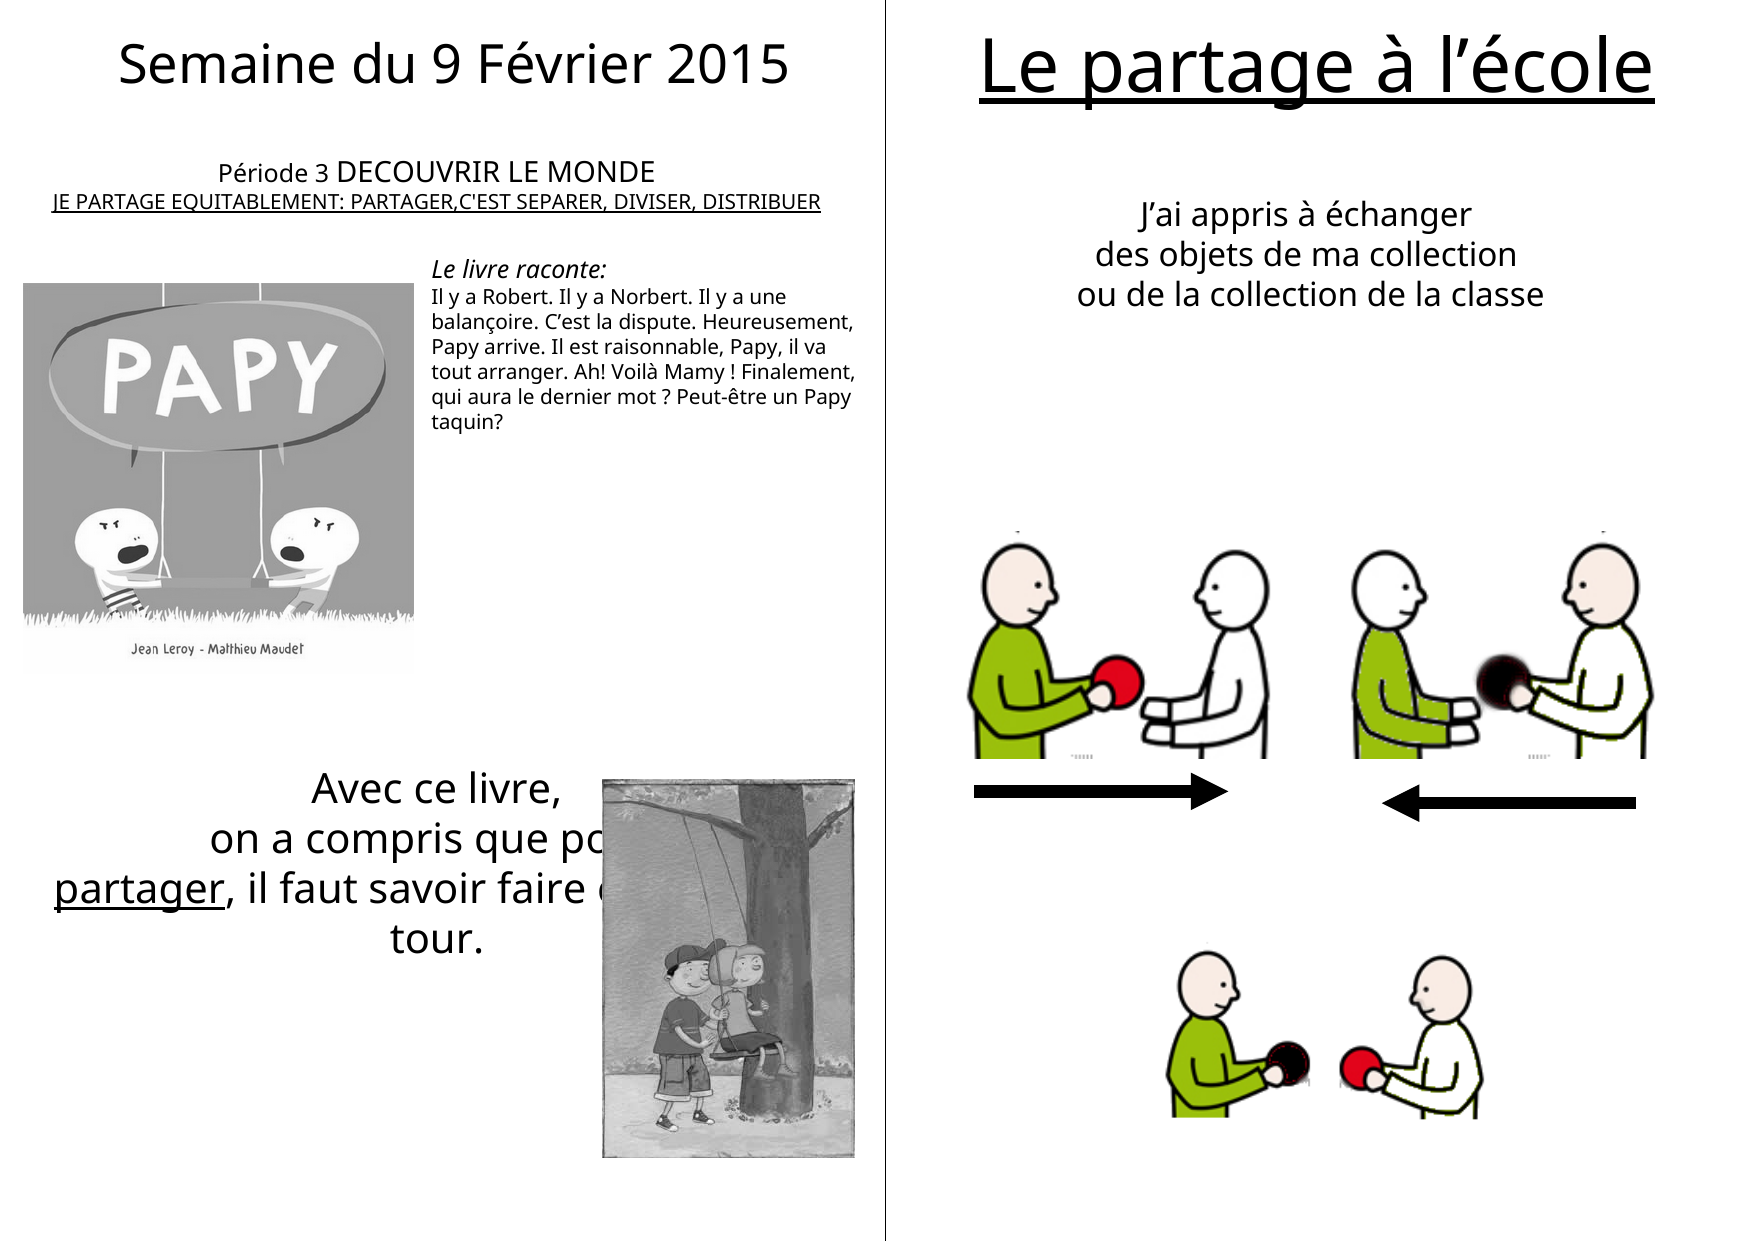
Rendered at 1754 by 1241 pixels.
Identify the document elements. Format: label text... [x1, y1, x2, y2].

text_box Le livre raconte: Il y a Robert. Il y a Norbert. Il y a une balançoire. C’est la dispute. Heureusement, Papy arrive. Il est raisonnable, Papy, il va tout arranger. Ah! Voilà Mamy ! Finalement, qui aura le dernier mot ? Peut-être un Papy taquin? [425, 247, 863, 756]
text_box J’ai appris à échanger des objets de ma collection ou de la collection de la classe [921, 147, 1701, 1093]
text_box Semaine du 9 Février 2015 [47, 23, 863, 119]
picture [23, 283, 414, 674]
picture [1133, 933, 1492, 1154]
text_box Le partage à l’école [897, 11, 1737, 1170]
picture [602, 779, 855, 1158]
text_box Période 3 DECOUVRIR LE MONDE JE PARTAGE EQUITABLEMENT: PARTAGER,C'EST SEPARER, DIVISER, DISTRIBUER [11, 147, 863, 254]
text_box Avec ce livre, on a compris que pour partager, il faut savoir faire chacun son tour. [23, 755, 851, 1241]
picture [1346, 531, 1666, 759]
picture [956, 531, 1276, 759]
